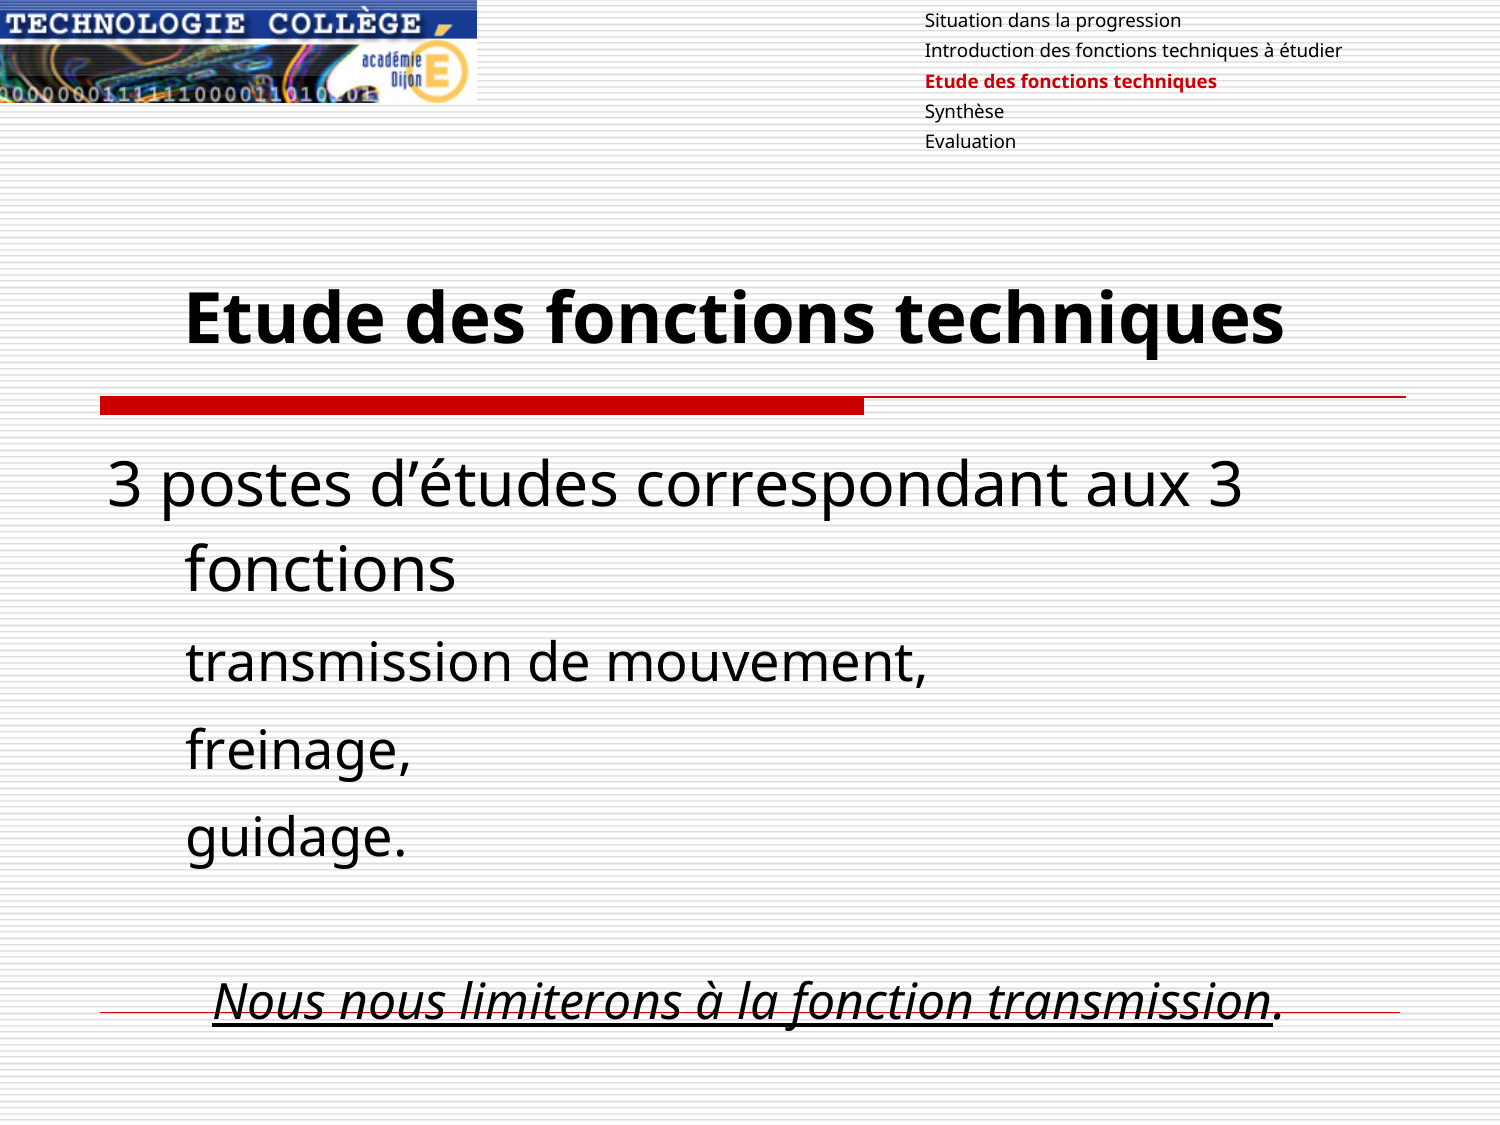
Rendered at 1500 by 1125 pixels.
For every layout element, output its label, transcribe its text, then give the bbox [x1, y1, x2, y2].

text_box Situation dans la progression Introduction des fonctions techniques à étudier Etude des fonctions techniques Synthèse Evaluation [832, 0, 1500, 173]
picture [0, 0, 1500, 1125]
title Etude des fonctions techniques [88, 172, 1401, 373]
list 3 postes d’études correspondant aux 3 fonctions transmission de mouvement, freinage, guidage. Nous nous limiterons à la fonction transmission. [92, 432, 1406, 988]
